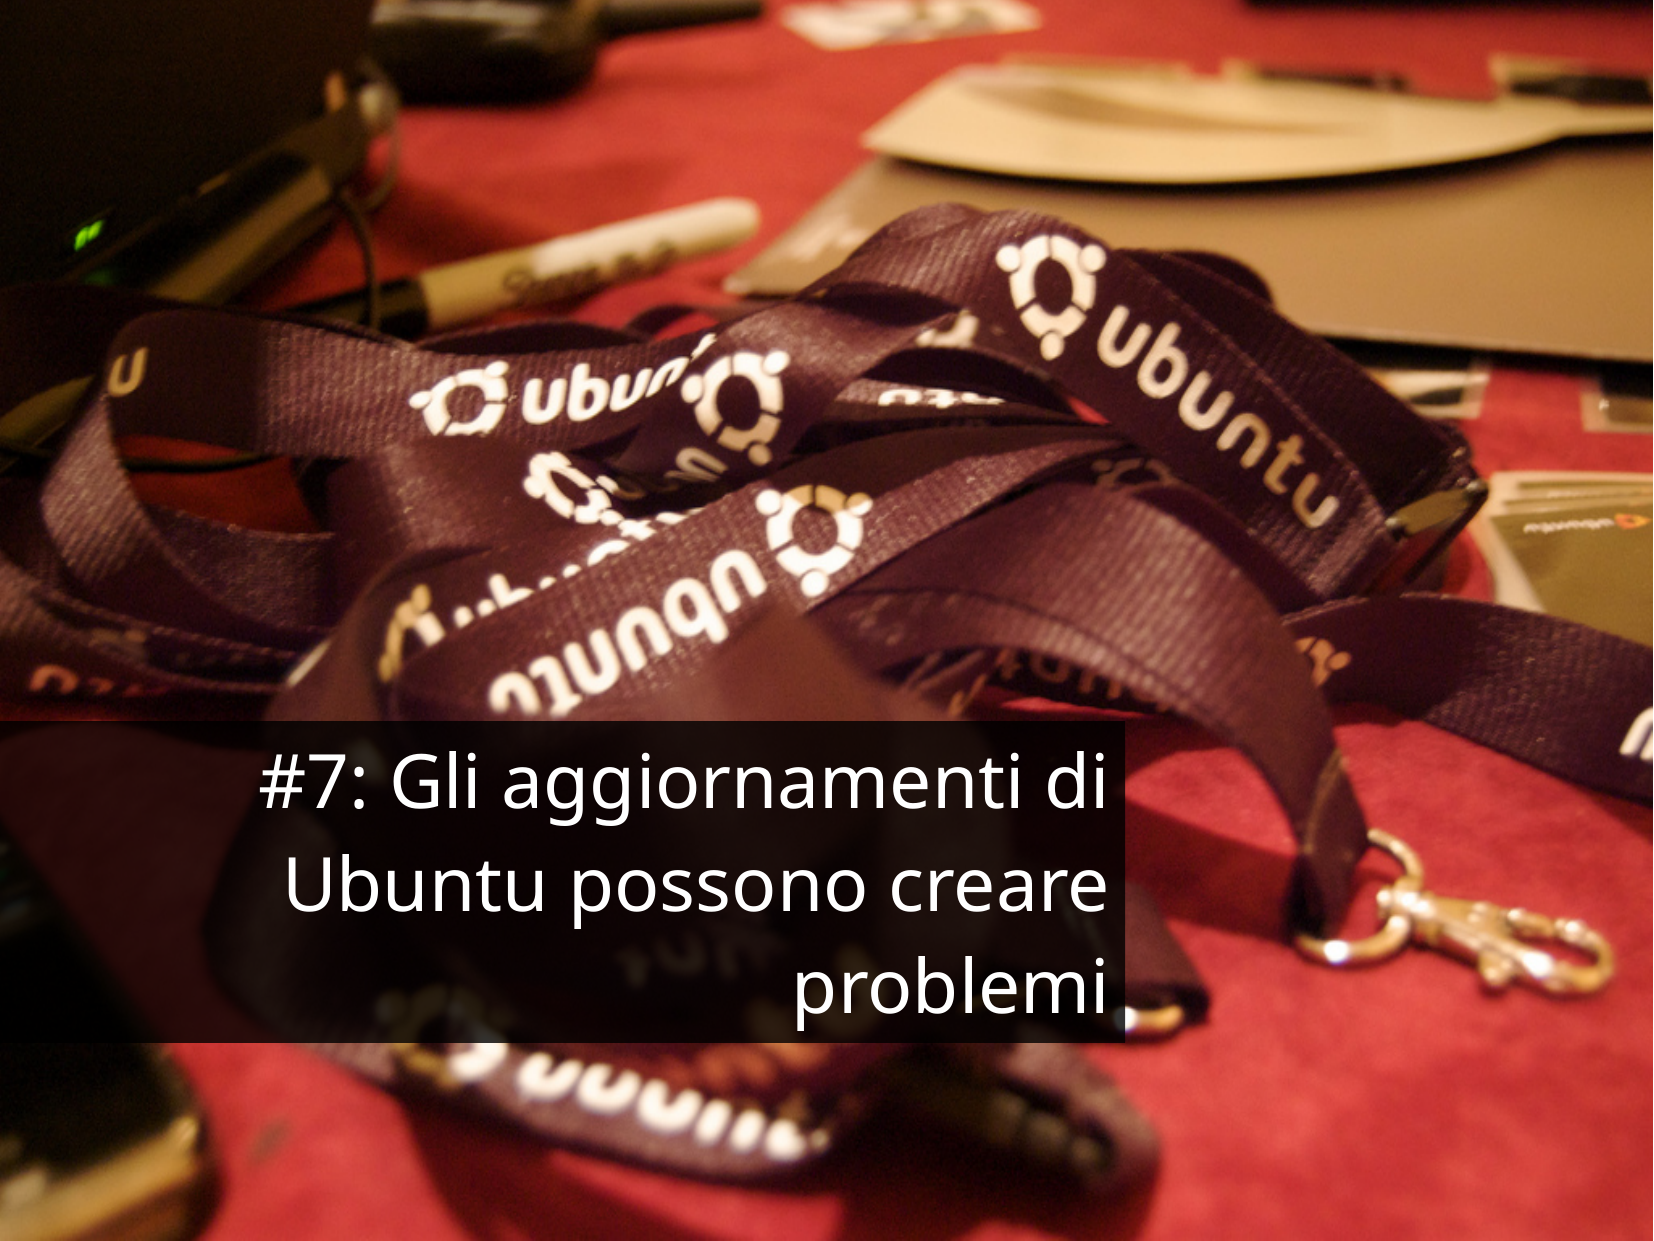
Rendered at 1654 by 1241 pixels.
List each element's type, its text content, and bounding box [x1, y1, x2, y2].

picture [837, 902, 854, 906]
text_box #7: Gli aggiornamenti di Ubuntu possono creare problemi [0, 721, 1126, 726]
picture [352, 902, 368, 906]
picture [396, 902, 413, 906]
picture [745, 902, 762, 906]
picture [0, 0, 1653, 1241]
picture [516, 902, 533, 906]
picture [628, 902, 645, 906]
picture [1007, 902, 1023, 906]
picture [299, 902, 320, 906]
picture [584, 902, 600, 906]
